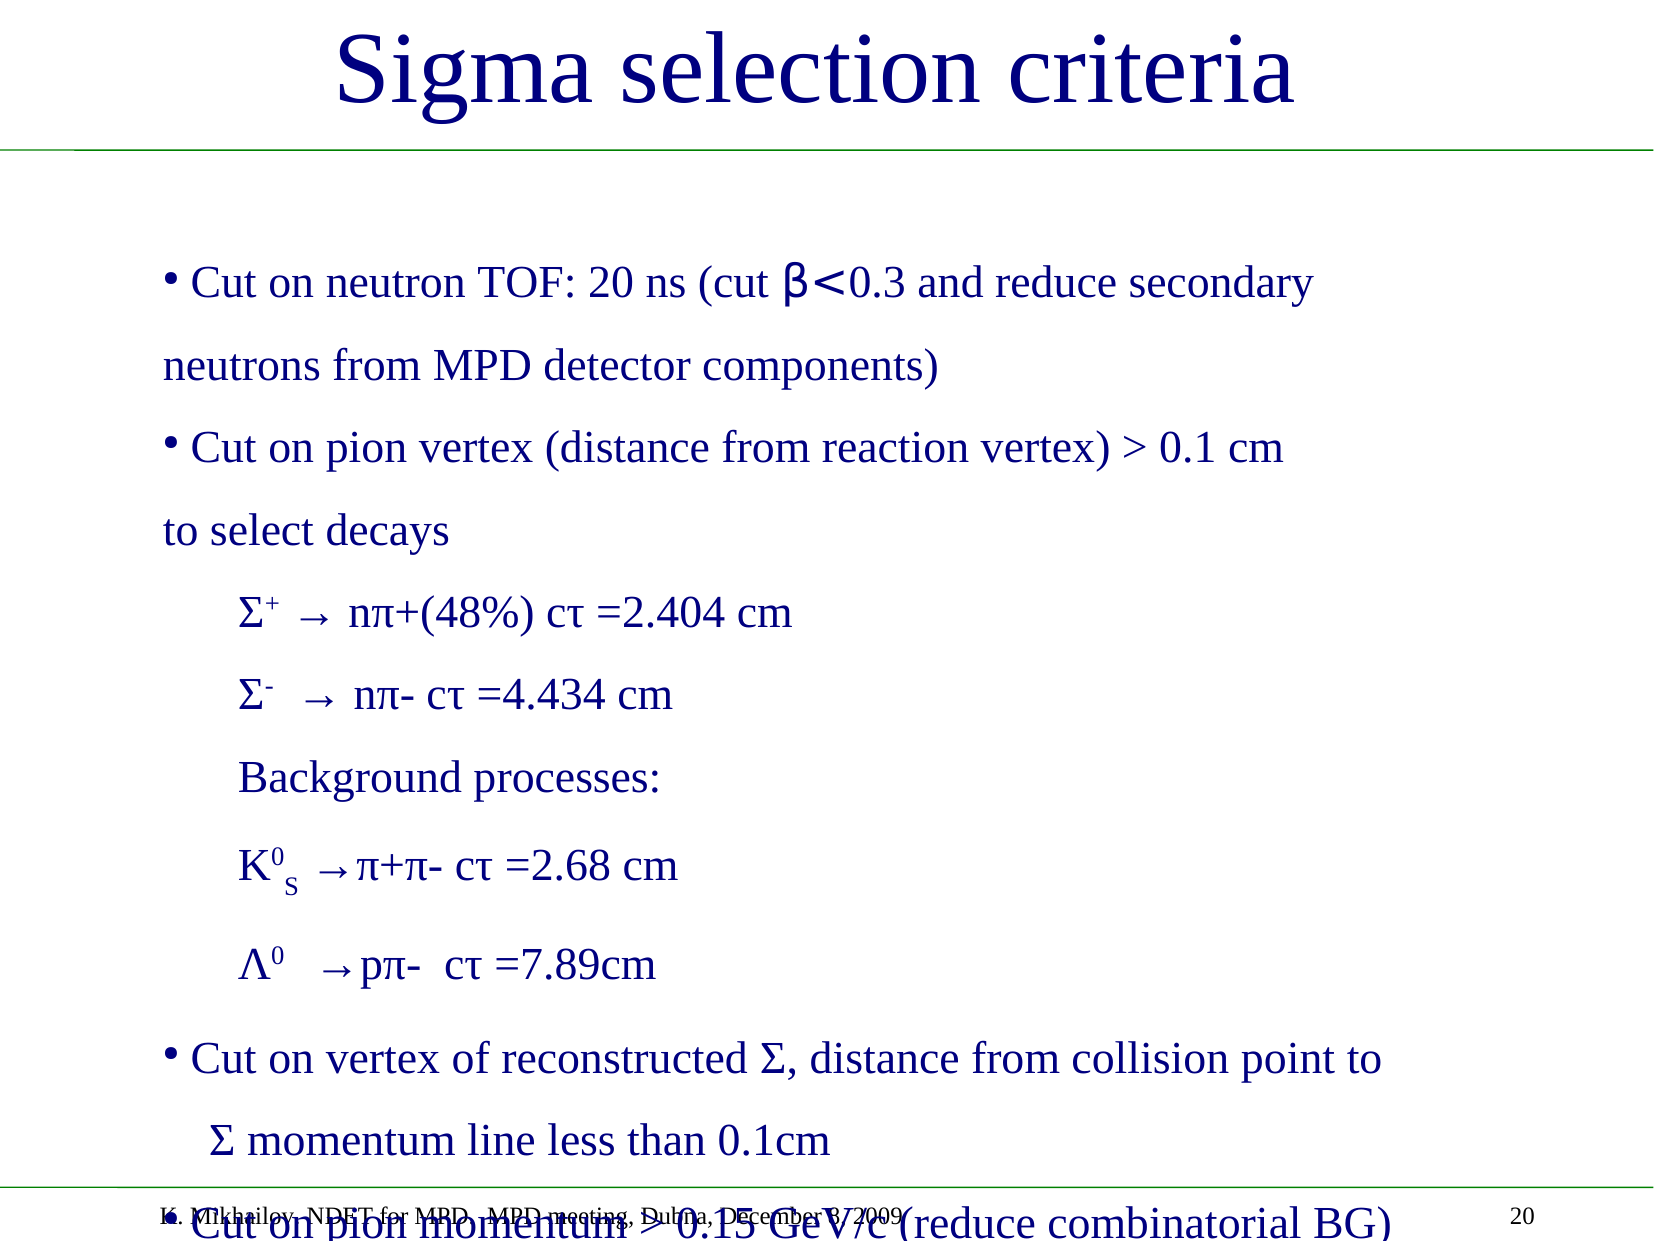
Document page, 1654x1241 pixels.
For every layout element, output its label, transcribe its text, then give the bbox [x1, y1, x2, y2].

title Sigma selection criteria [71, 0, 1559, 142]
text_box Cut on neutron TOF: 20 ns (cut β<0.3 and reduce secondary neutrons from MPD detector components) Cut on pion vertex (distance from reaction vertex) > 0.1 cm to select decays Σ+ → nπ+(48%) cτ =2.404 cm Σ- → nπ- cτ =4.434 cm Background processes: K0S →π+π- cτ =2.68 cm Λ0 →pπ- cτ =7.89cm Cut on vertex of reconstructed Σ, distance from collision point to Σ momentum line less than 0.1cm Cut on pion momentum > 0.15 GeV/c (reduce combinatorial BG) [148, 216, 1576, 1064]
text_box K. Mikhailov. NDET for MPD. MPD meeting, Dubna, December 8, 2009 4 [144, 1195, 1540, 1239]
